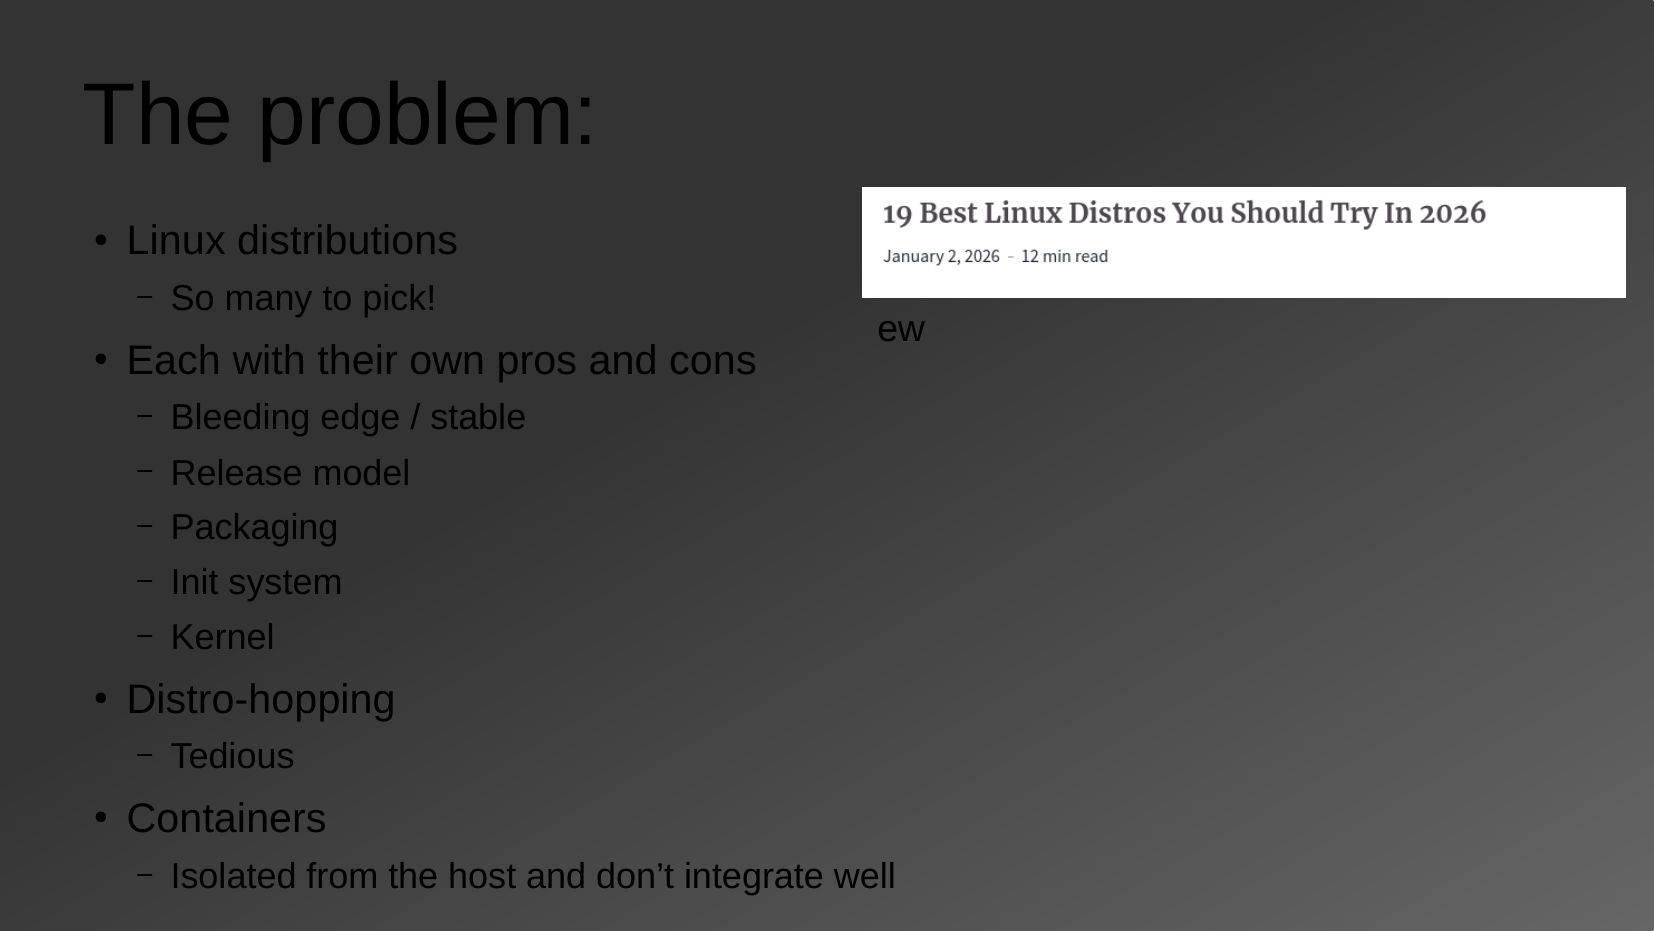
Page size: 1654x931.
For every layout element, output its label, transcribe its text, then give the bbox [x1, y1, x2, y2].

list Linux distributions So many to pick! Each with their own pros and cons Bleeding edge / stable Release model Packaging Init system Kernel Distro-hopping Tedious Containers Isolated from the host and don’t integrate well [82, 217, 1571, 901]
text_box ew [862, 300, 1088, 357]
title The problem: [82, 37, 1571, 193]
picture [862, 187, 1626, 298]
